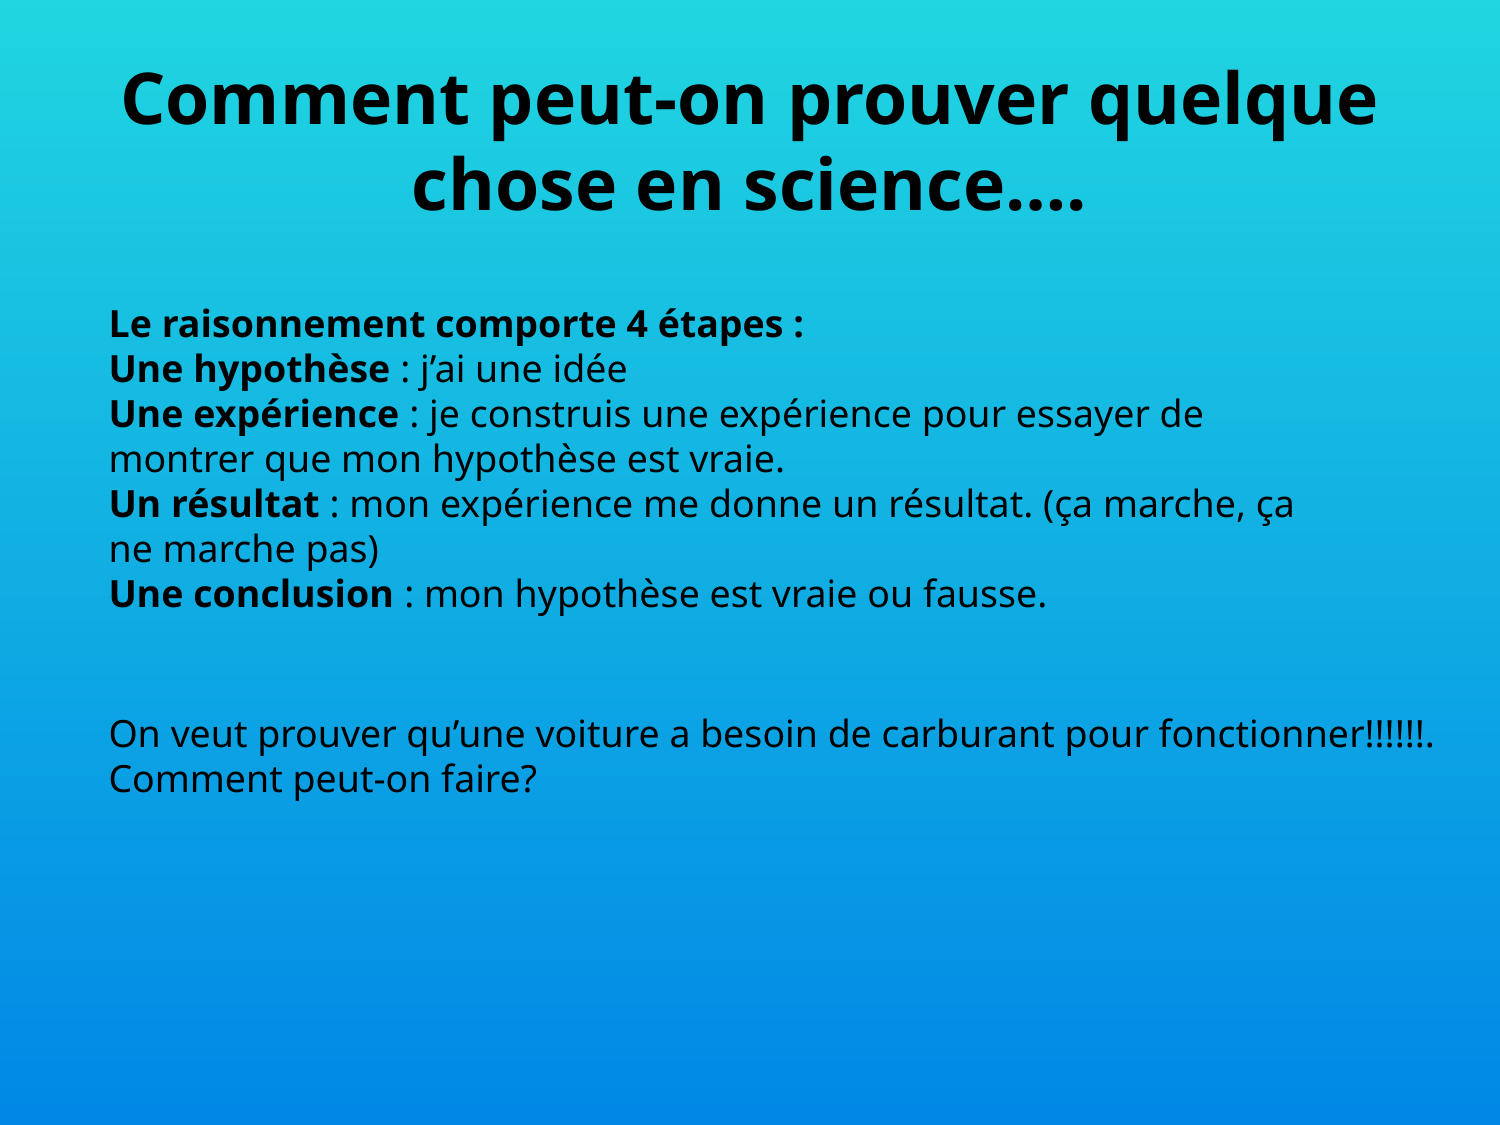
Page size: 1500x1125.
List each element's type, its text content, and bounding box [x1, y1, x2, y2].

text_box Le raisonnement comporte 4 étapes : Une hypothèse : j’ai une idée Une expérience : je construis une expérience pour essayer de montrer que mon hypothèse est vraie. Un résultat : mon expérience me donne un résultat. (ça marche, ça ne marche pas) Une conclusion : mon hypothèse est vraie ou fausse. [93, 292, 1348, 623]
title Comment peut-on prouver quelque chose en science…. [75, 45, 1425, 233]
text_box On veut prouver qu’une voiture a besoin de carburant pour fonctionner!!!!!!. Comment peut-on faire? [93, 703, 1465, 808]
